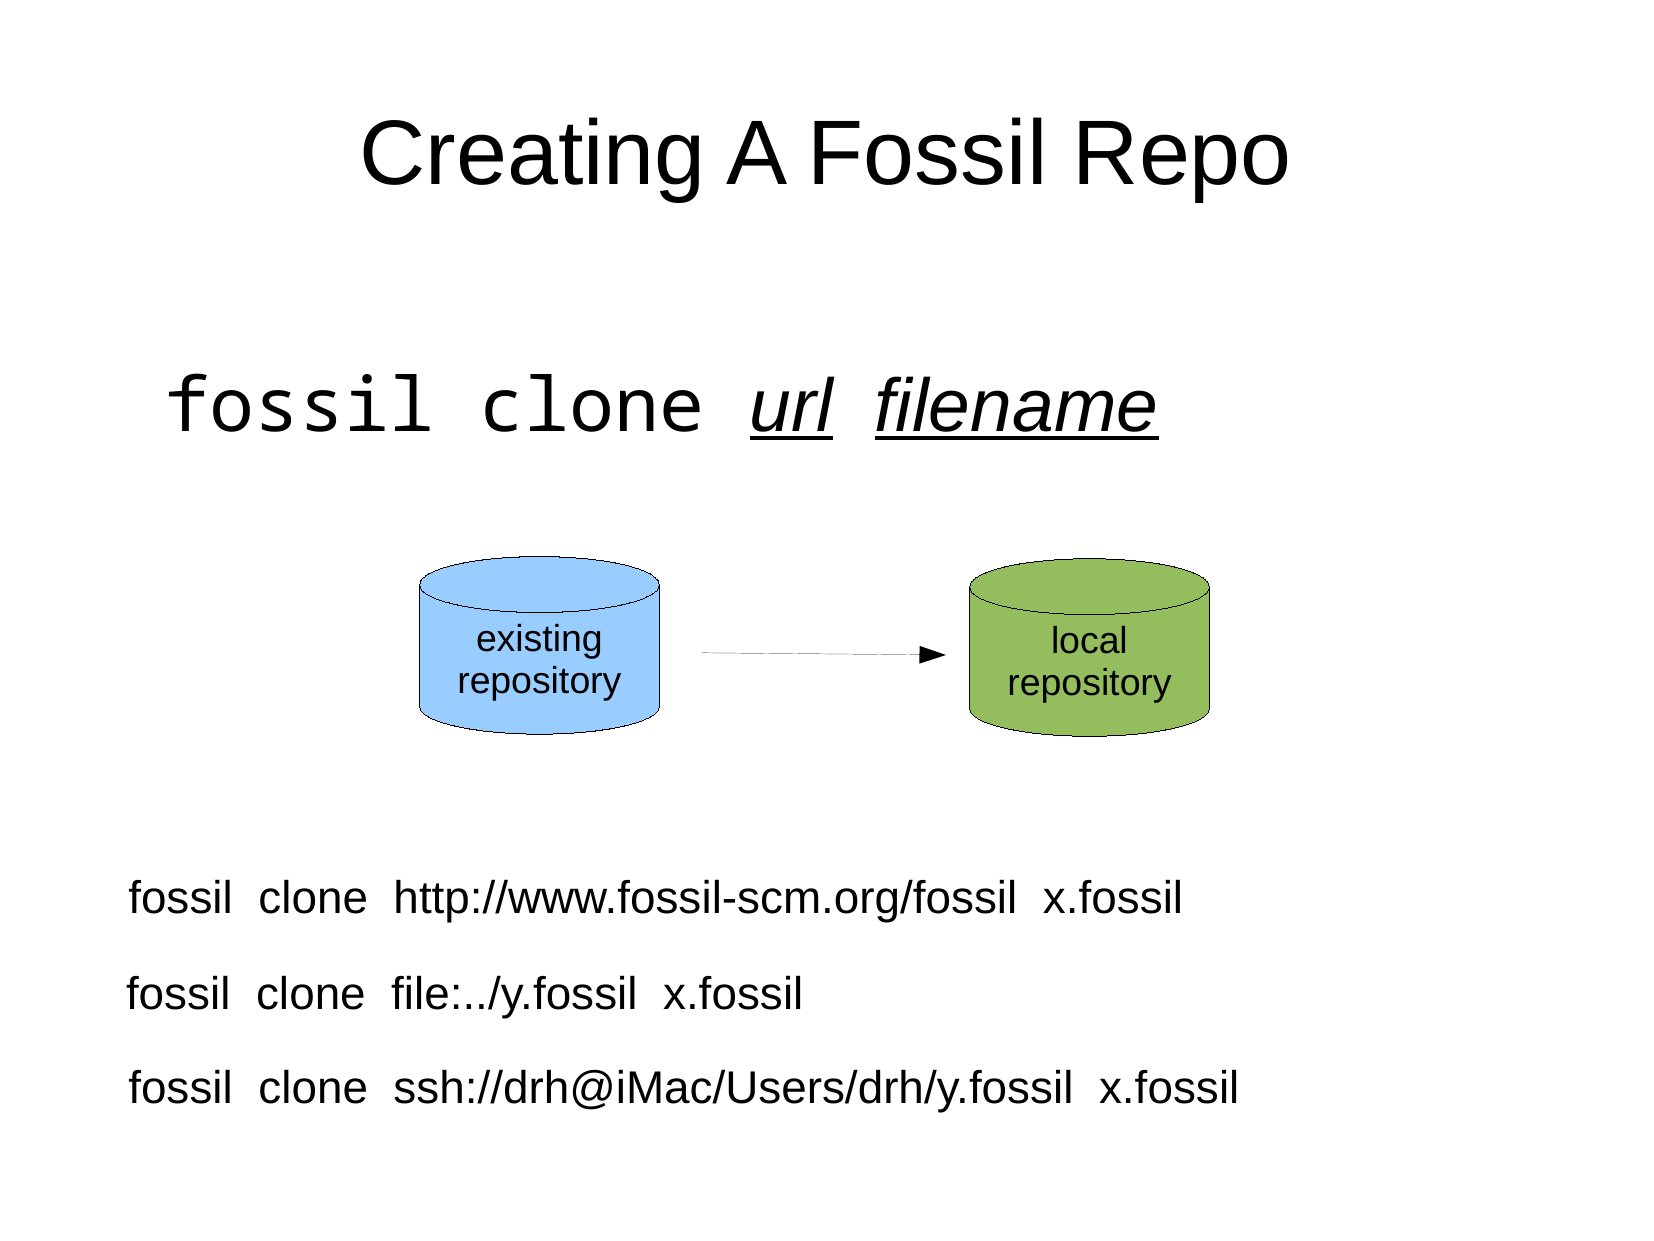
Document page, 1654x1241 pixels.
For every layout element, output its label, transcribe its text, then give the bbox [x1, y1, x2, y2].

text_box local repository [969, 558, 1210, 737]
text_box fossil clone ssh://drh@iMac/Users/drh/y.fossil x.fossil [113, 1054, 1256, 1121]
title Creating A Fossil Repo [82, 56, 1571, 250]
text_box fossil clone file:../y.fossil x.fossil [111, 960, 916, 1027]
text_box fossil clone http://www.fossil-scm.org/fossil x.fossil [113, 864, 1200, 931]
text_box fossil clone url filename [149, 344, 1169, 448]
text_box existing repository [419, 556, 660, 735]
